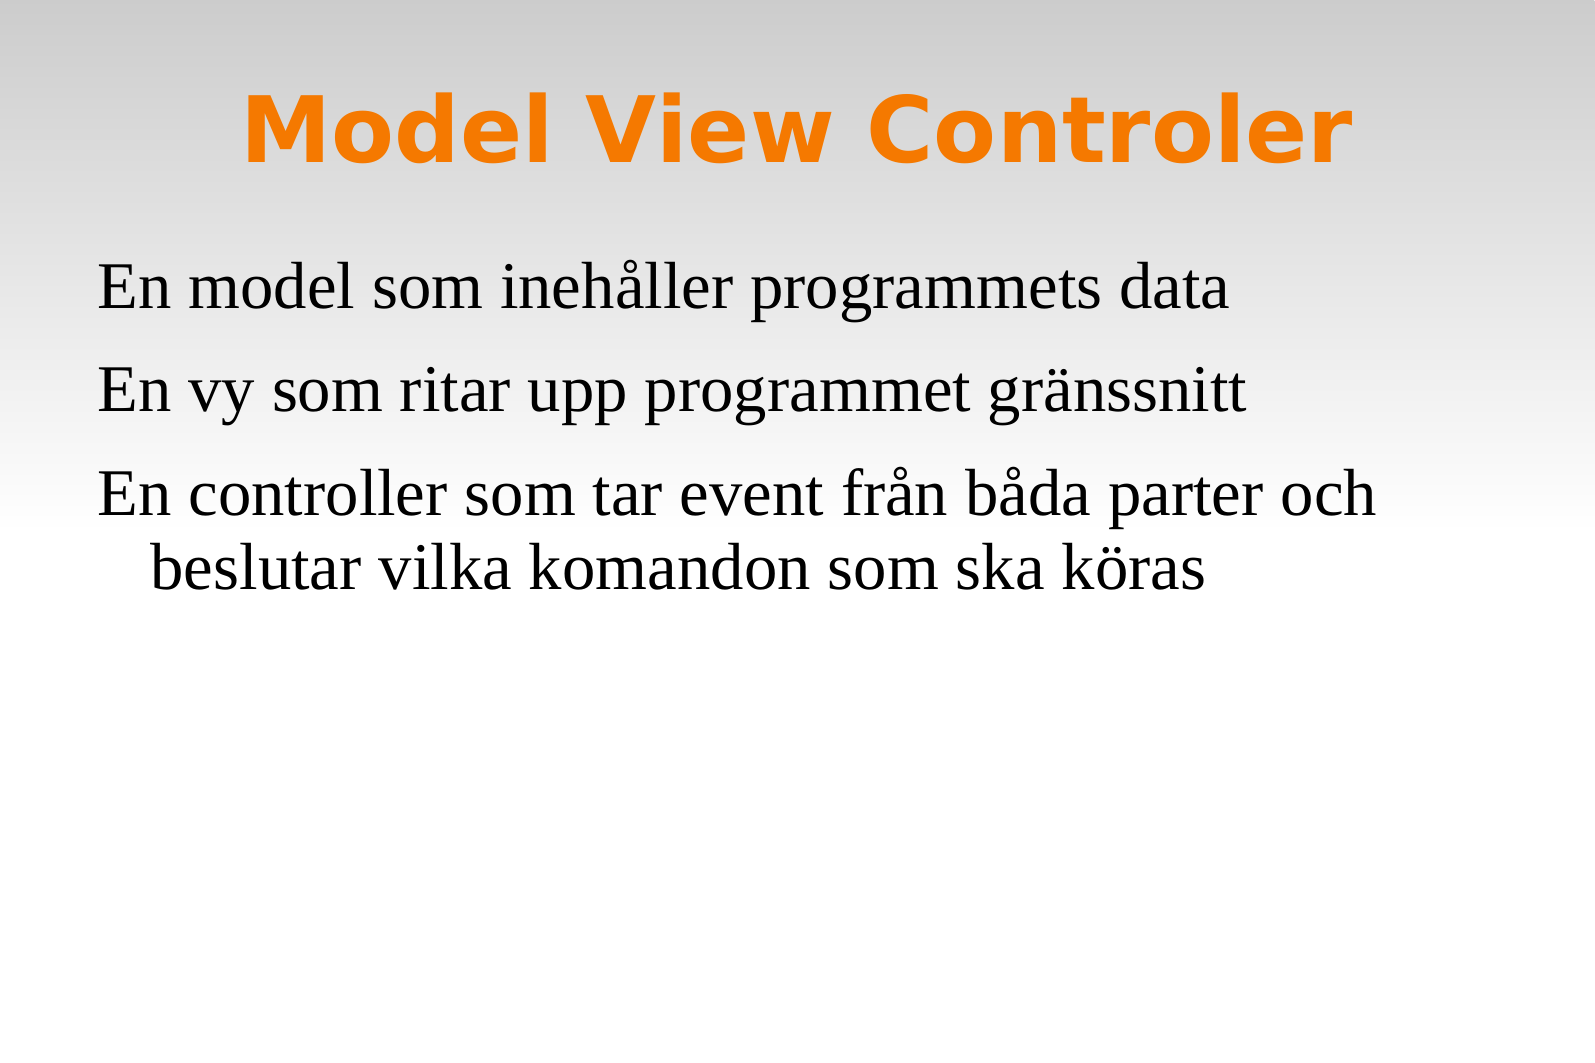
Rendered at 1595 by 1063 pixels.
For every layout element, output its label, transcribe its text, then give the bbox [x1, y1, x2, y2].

list En model som inehåller programmets data En vy som ritar upp programmet gränssnitt En controller som tar event från båda parter och beslutar vilka komandon som ska köras [79, 248, 1515, 936]
title Model View Controler [79, 49, 1515, 213]
